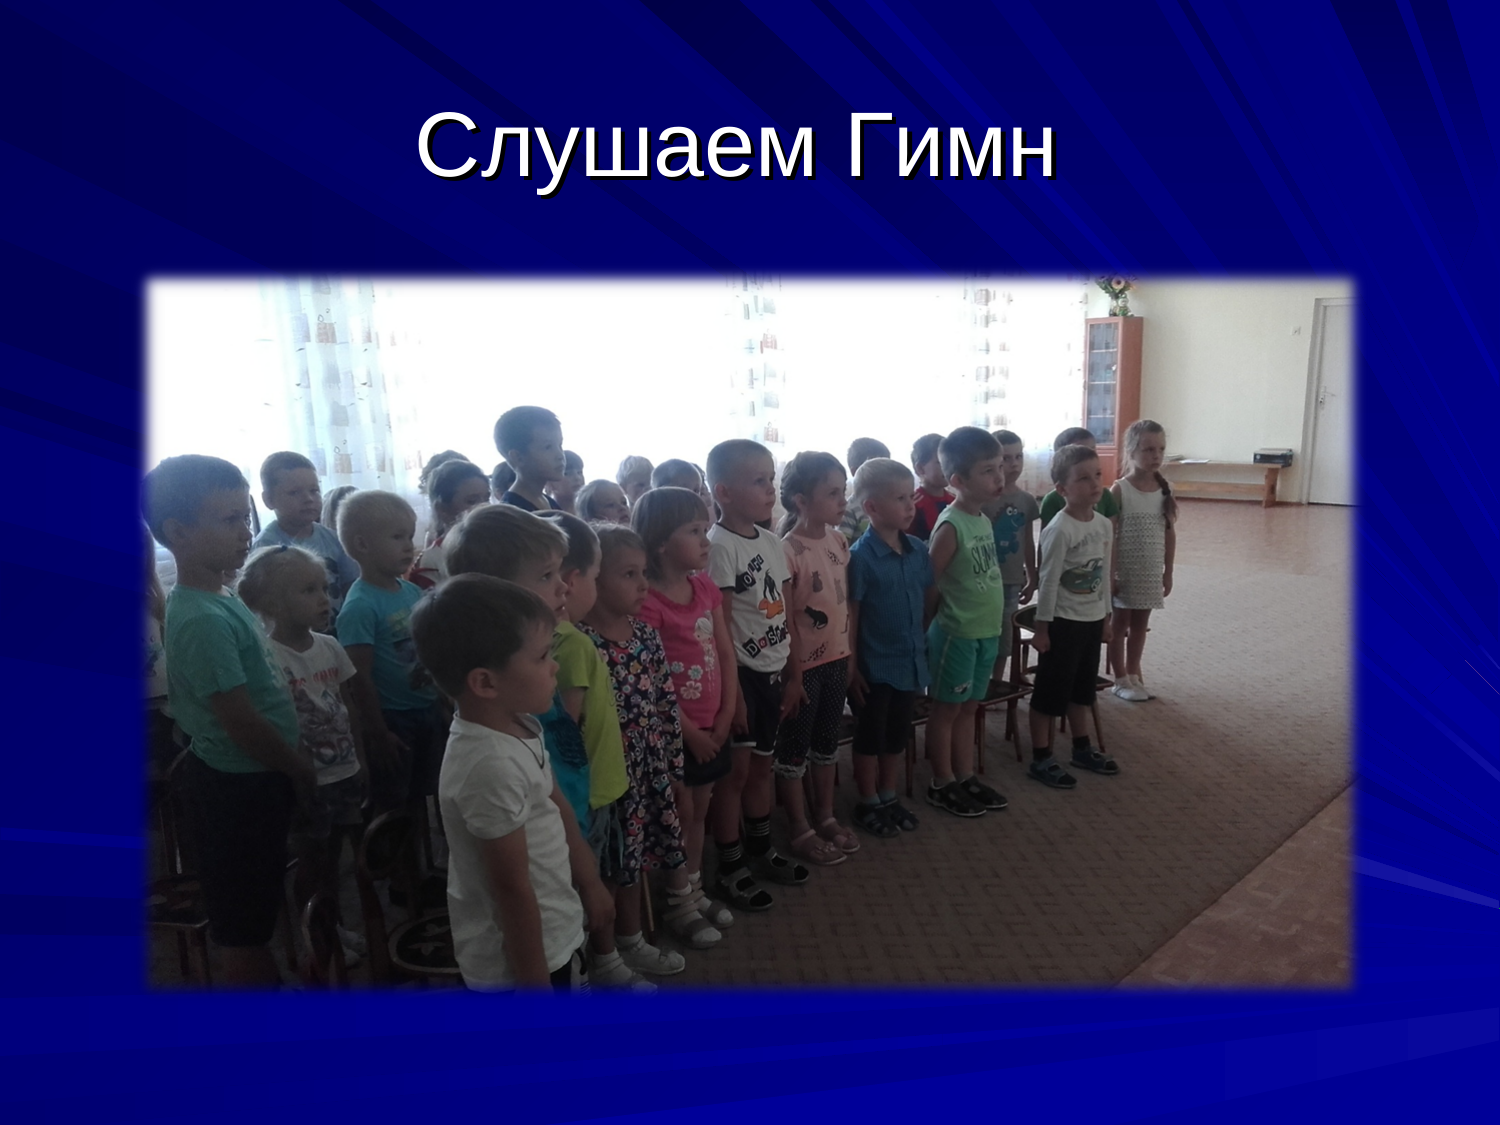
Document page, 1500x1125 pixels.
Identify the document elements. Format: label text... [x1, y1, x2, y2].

title Слушаем Гимн [75, 45, 1426, 234]
picture [129, 261, 1371, 1008]
